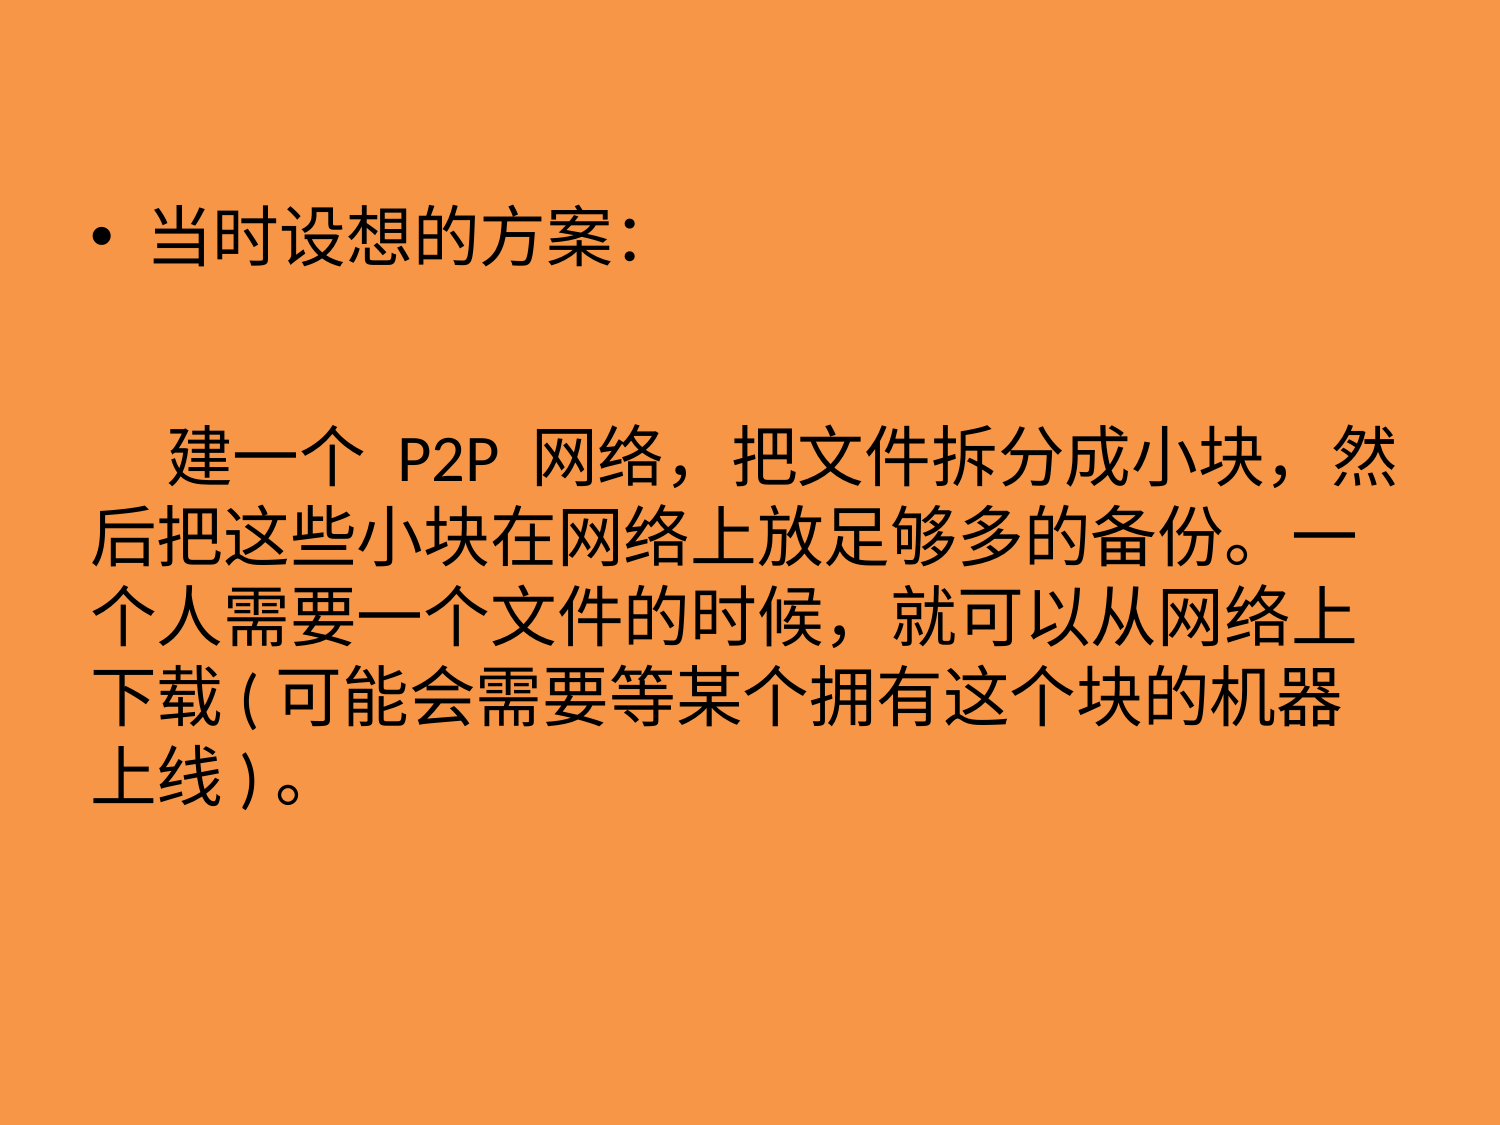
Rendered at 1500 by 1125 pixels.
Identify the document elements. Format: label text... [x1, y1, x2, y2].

list 当时设想的方案： 建一个 P2P 网络，把文件拆分成小块，然后把这些小块在网络上放足够多的备份。一个人需要一个文件的时候，就可以从网络上下载(可能会需要等某个拥有这个块的机器上线)。 [75, 187, 1425, 1005]
